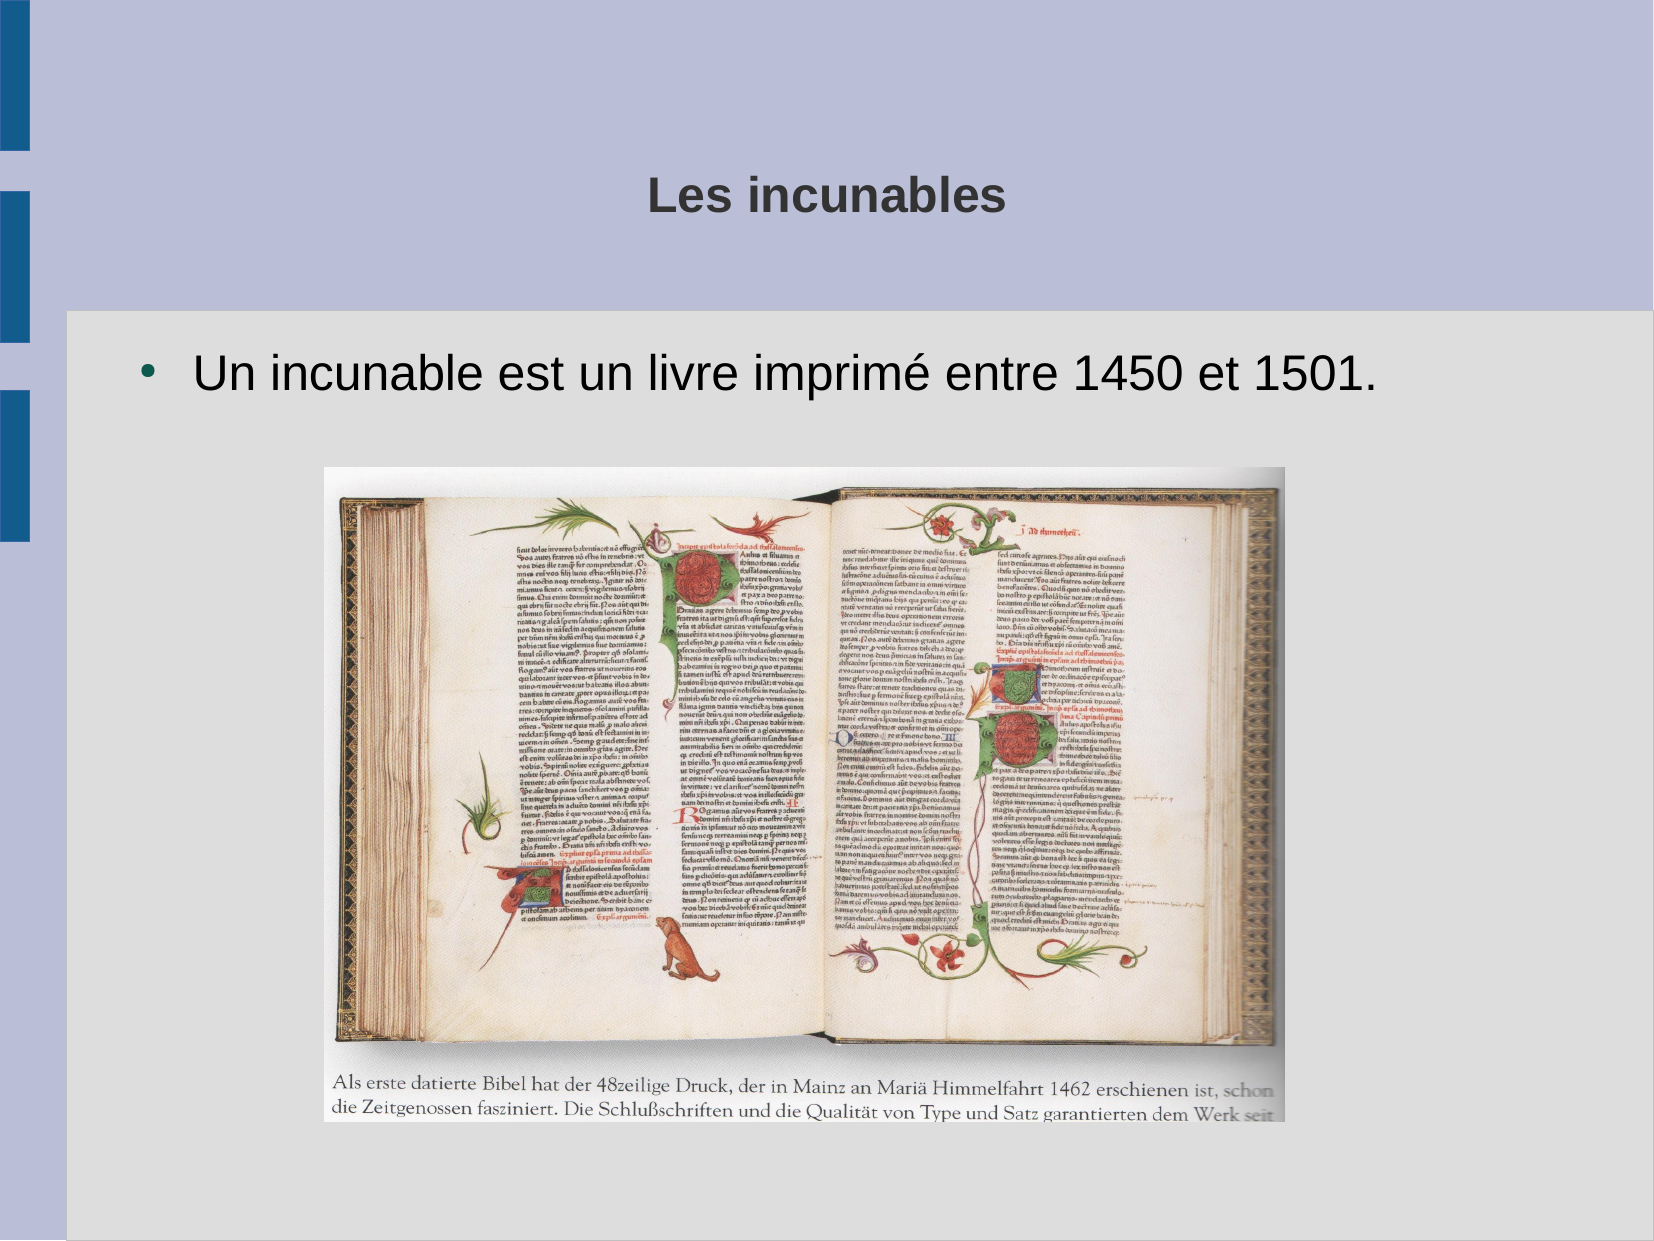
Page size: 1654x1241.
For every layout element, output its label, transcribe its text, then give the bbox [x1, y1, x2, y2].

title Les incunables [121, 91, 1534, 299]
list Un incunable est un livre imprimé entre 1450 et 1501. [121, 344, 1534, 1127]
picture [324, 467, 1285, 1123]
